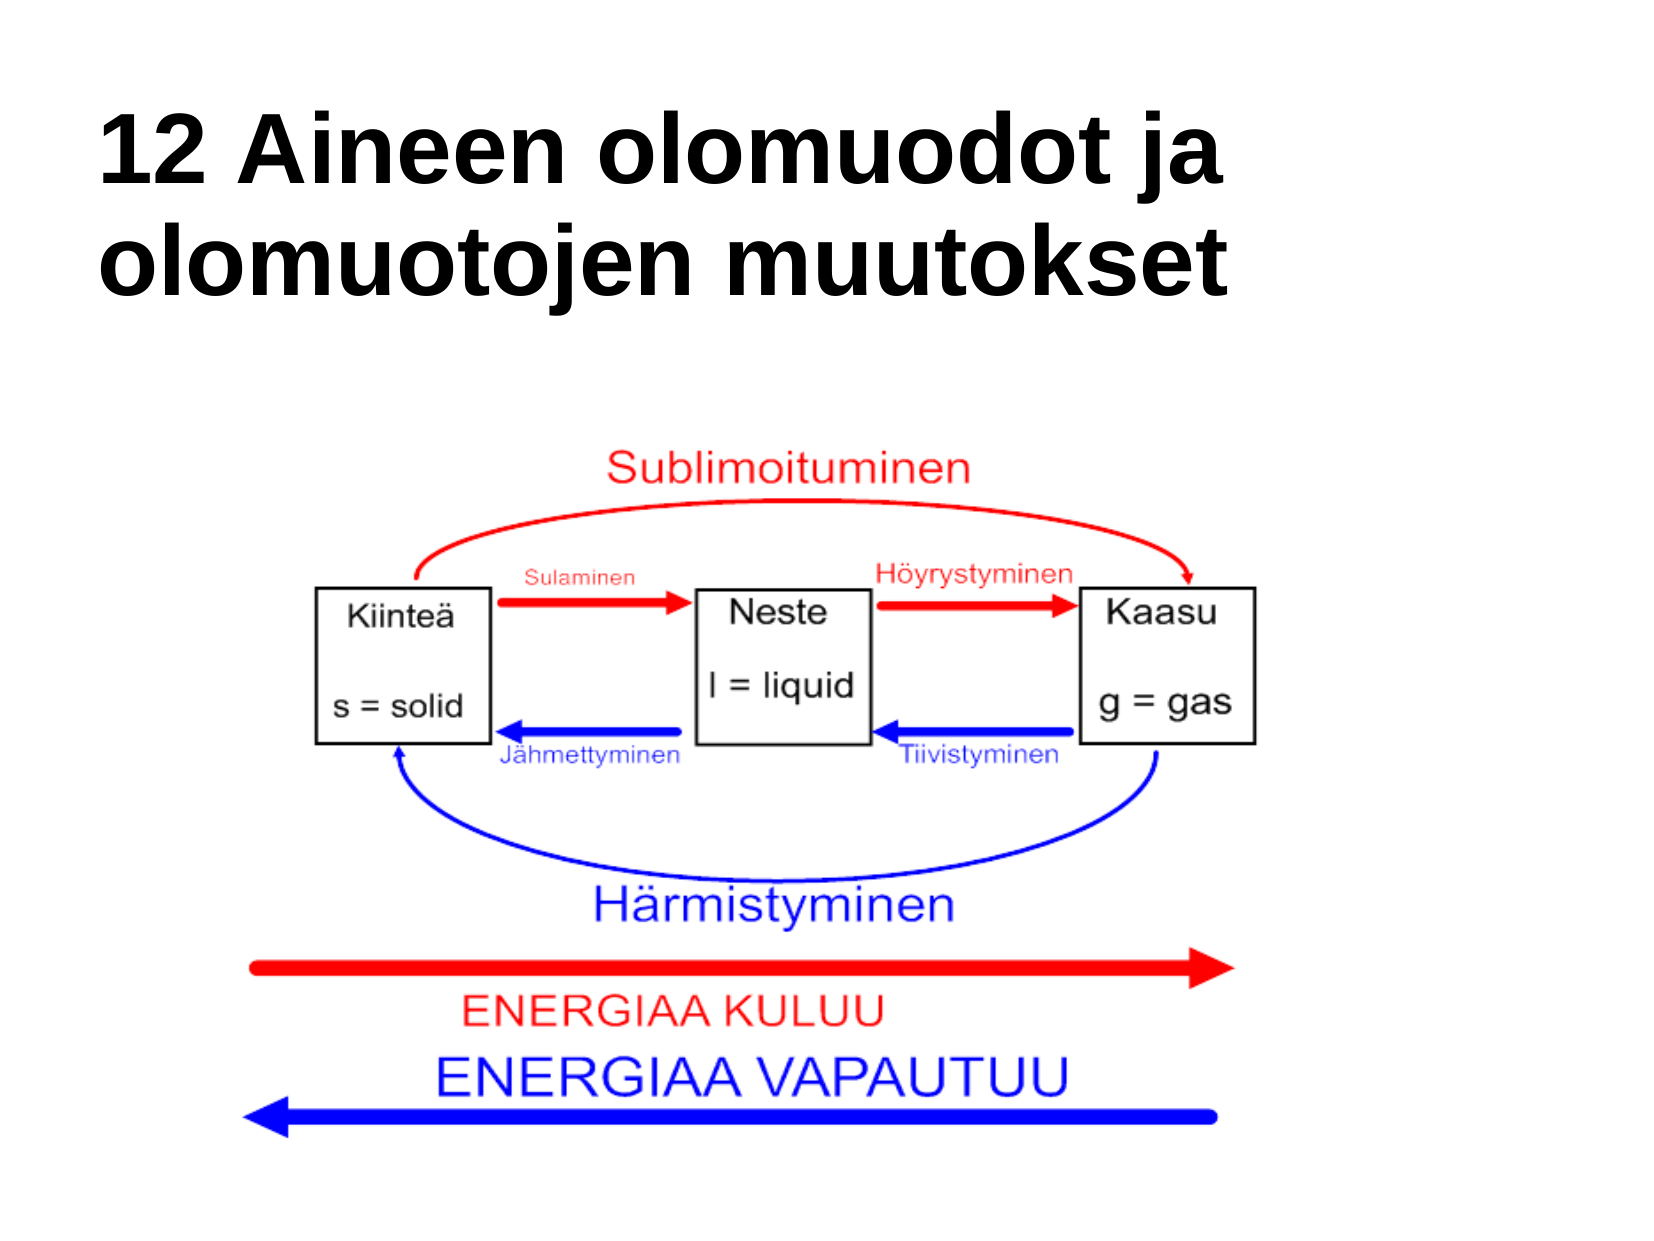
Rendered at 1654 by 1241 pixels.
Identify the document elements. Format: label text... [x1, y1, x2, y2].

text_box 12 Aineen olomuodot ja olomuotojen muutokset [82, 87, 1245, 343]
picture [129, 350, 1395, 1181]
